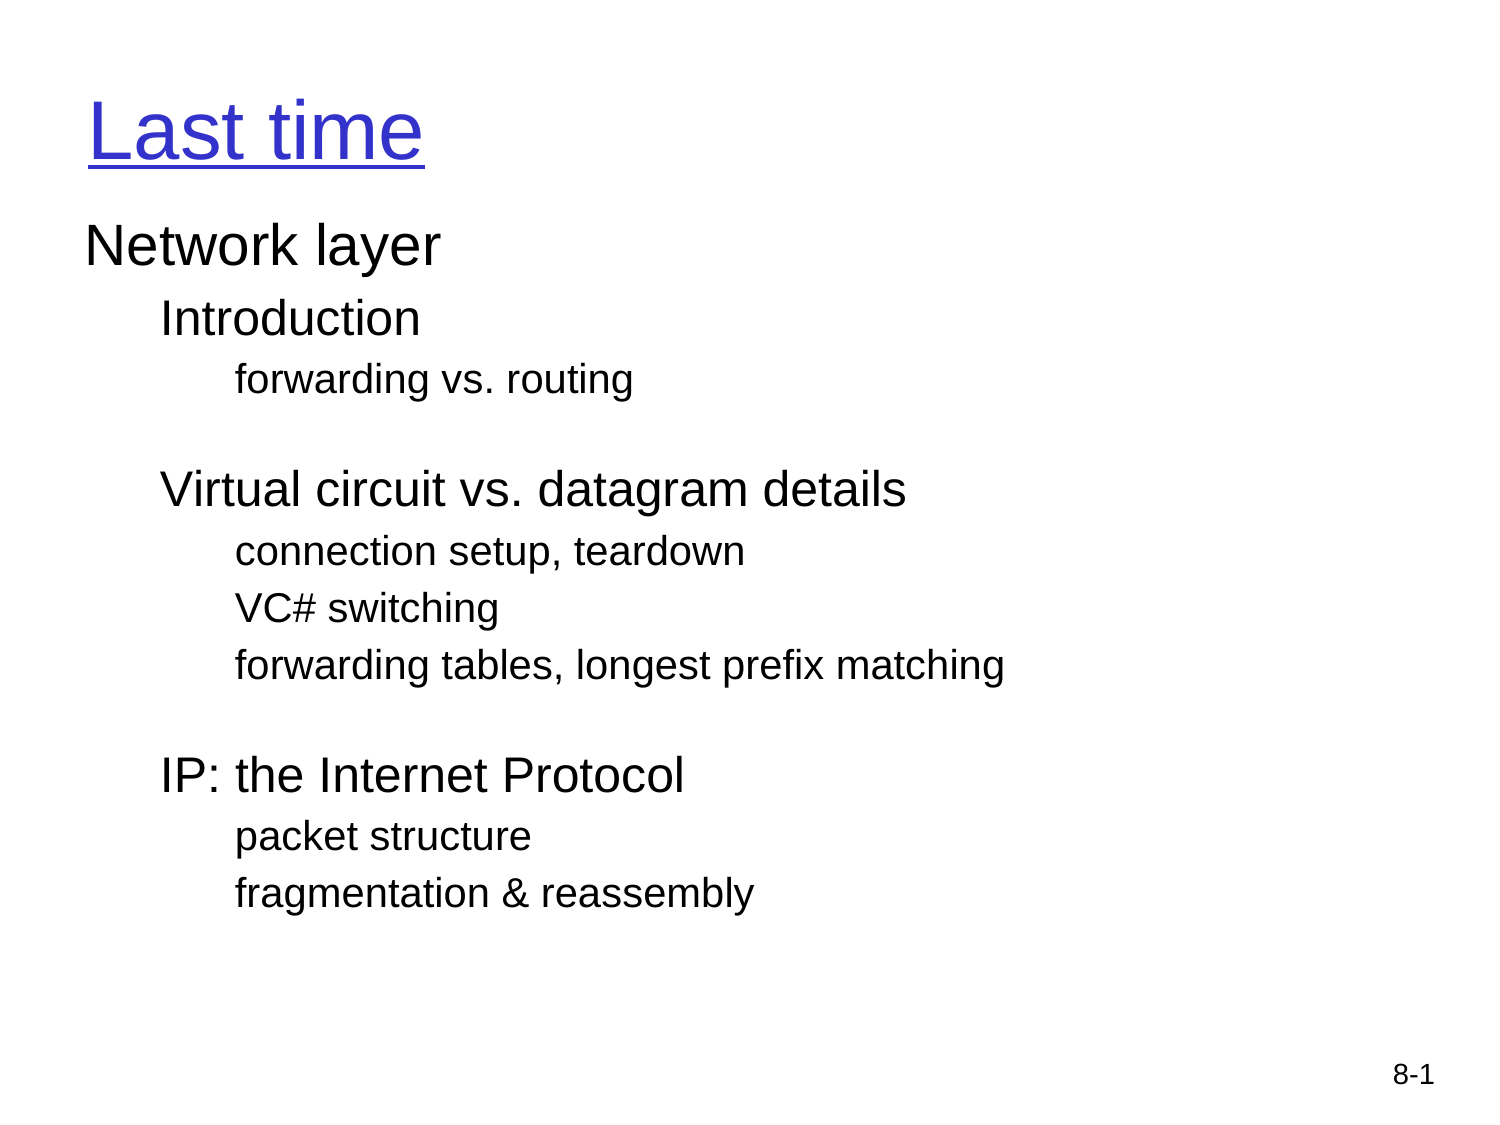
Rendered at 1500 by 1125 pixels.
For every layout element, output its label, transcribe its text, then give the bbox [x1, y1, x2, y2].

list Network layer Introduction forwarding vs. routing Virtual circuit vs. datagram details connection setup, teardown VC# switching forwarding tables, longest prefix matching IP: the Internet Protocol packet structure fragmentation & reassembly [84, 212, 1360, 976]
title Last time [87, 23, 1363, 239]
